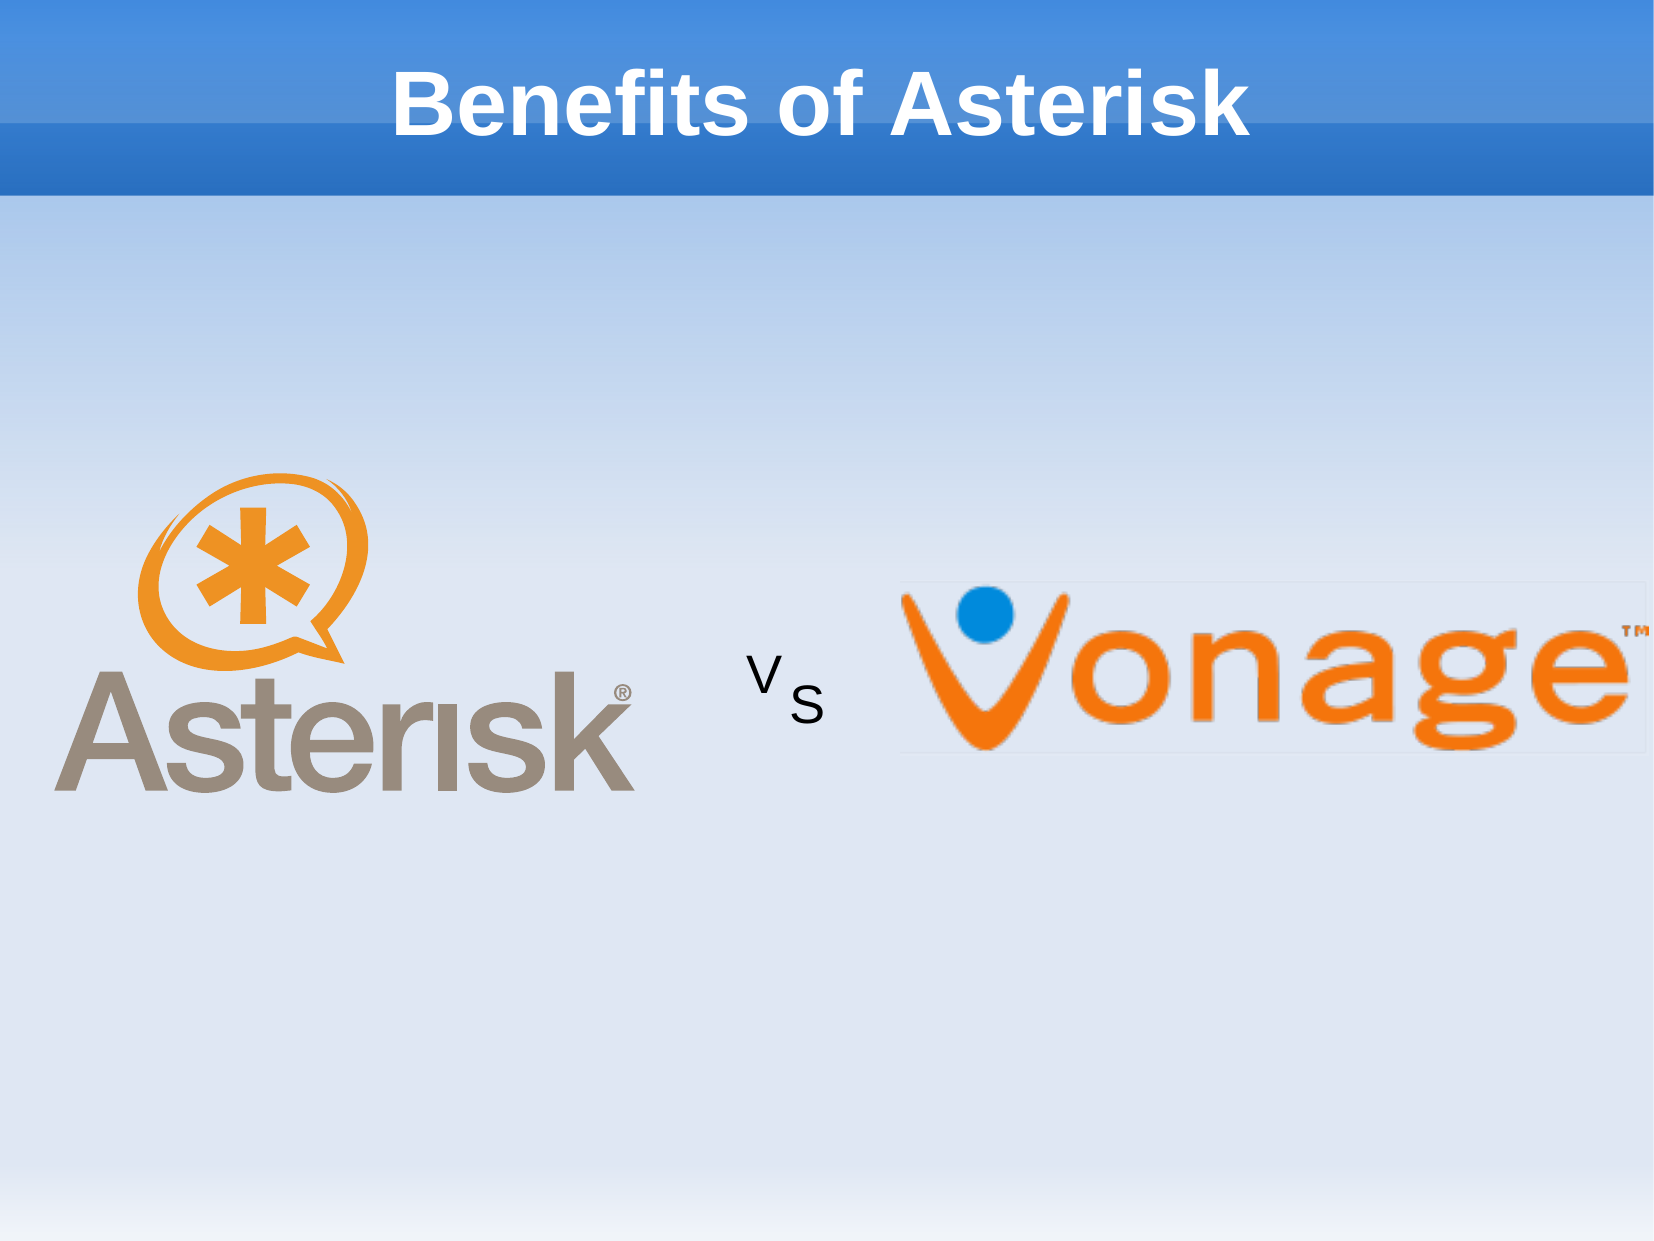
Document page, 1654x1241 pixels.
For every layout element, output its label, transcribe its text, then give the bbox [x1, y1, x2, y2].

title Benefits of Asterisk [76, 7, 1565, 200]
text_box S [775, 667, 851, 743]
picture [0, 0, 1654, 1241]
text_box V [731, 637, 845, 756]
